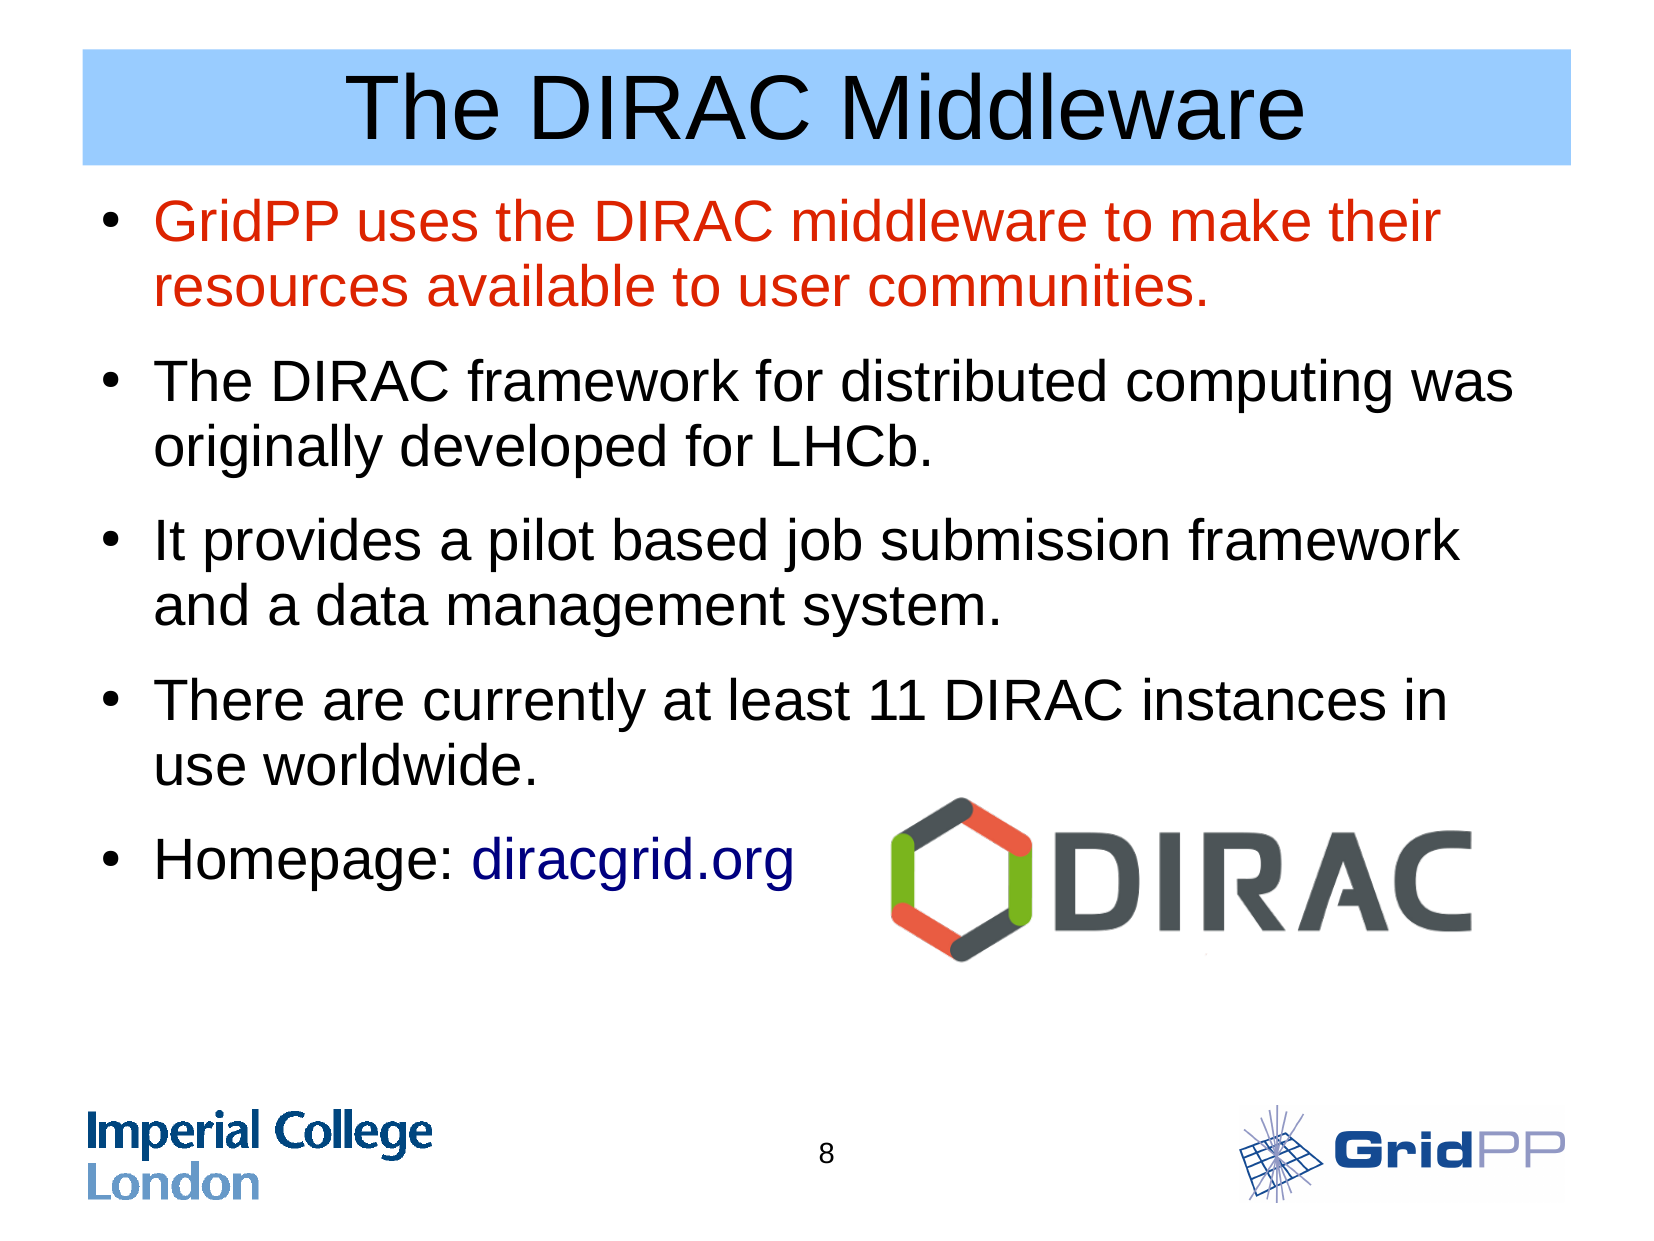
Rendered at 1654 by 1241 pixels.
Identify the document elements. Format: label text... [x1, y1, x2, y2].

list GridPP uses the DIRAC middleware to make their resources available to user communities. The DIRAC framework for distributed computing was originally developed for LHCb. It provides a pilot based job submission framework and a data management system. There are currently at least 11 DIRAC instances in use worldwide. Homepage: diracgrid.org [82, 188, 1522, 1046]
picture [88, 1109, 432, 1200]
picture [873, 790, 1489, 981]
title The DIRAC Middleware [82, 49, 1571, 166]
picture [1239, 1105, 1565, 1203]
